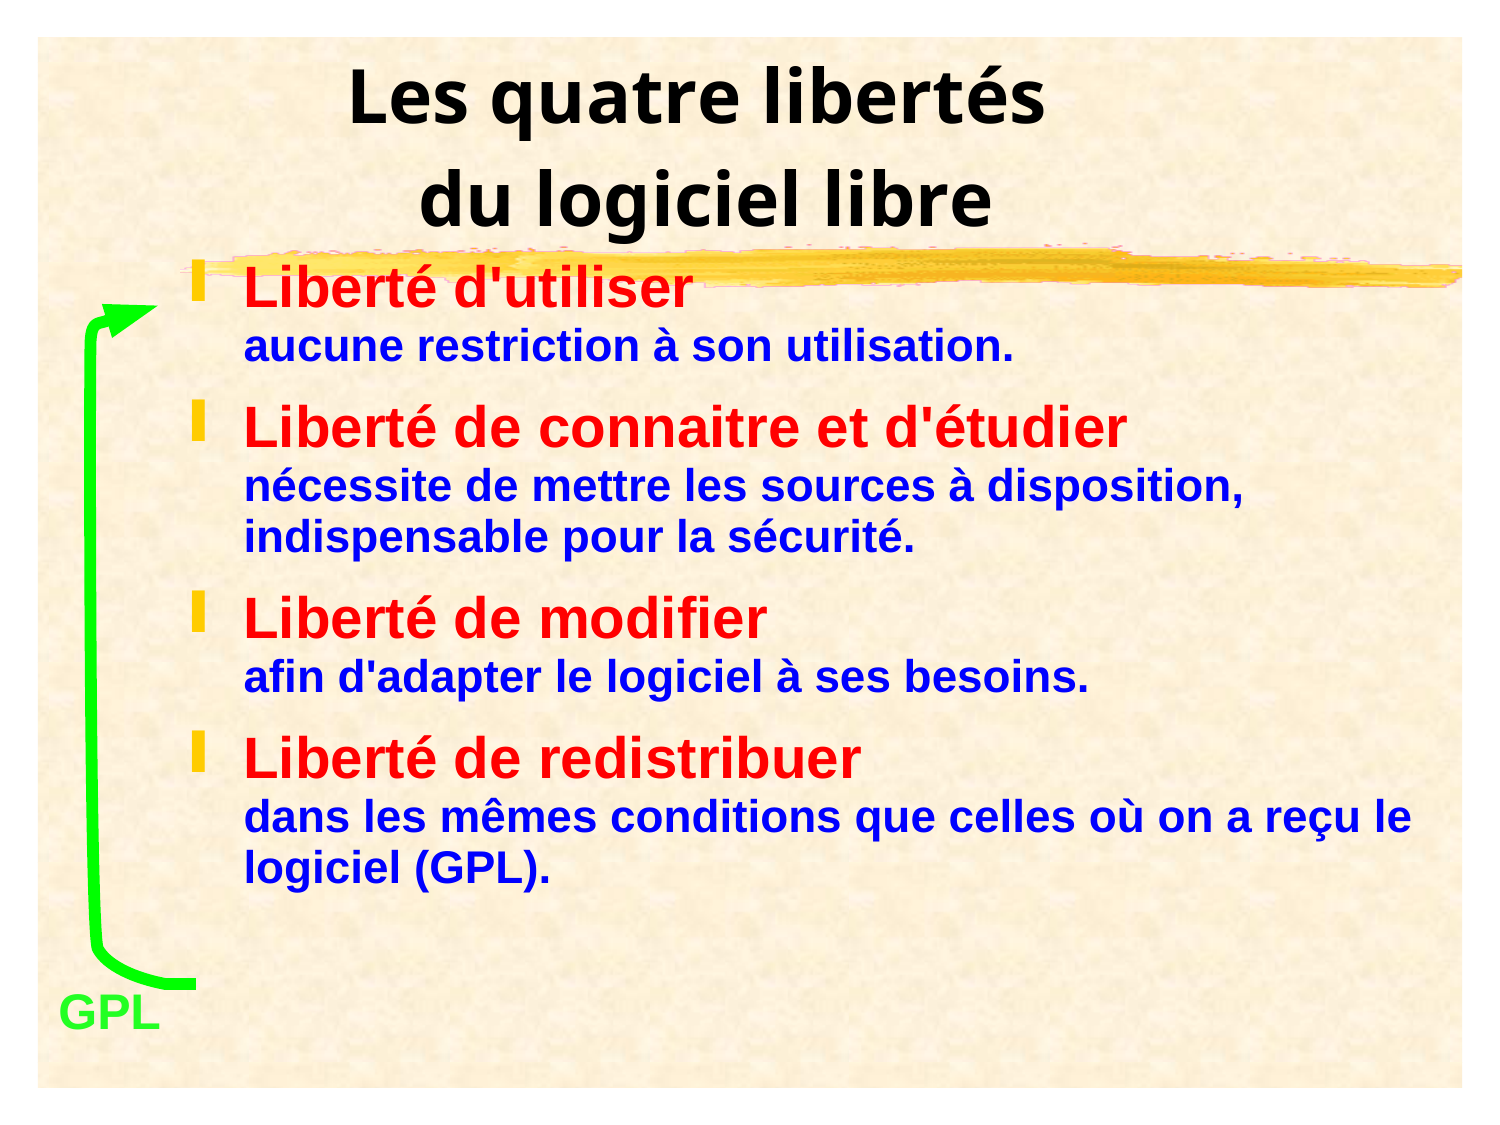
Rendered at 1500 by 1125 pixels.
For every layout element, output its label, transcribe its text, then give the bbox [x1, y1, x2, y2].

list Liberté d'utiliser aucune restriction à son utilisation. Liberté de connaitre et d'étudier nécessite de mettre les sources à disposition, indispensable pour la sécurité. Liberté de modifier afin d'adapter le logiciel à ses besoins. Liberté de redistribuer dans les mêmes conditions que celles où on a reçu le logiciel (GPL). [157, 247, 1432, 1102]
text_box GPL [46, 983, 185, 1060]
picture [37, 37, 1463, 1088]
title Les quatre libertés du logiciel libre [101, 39, 1312, 253]
picture [96, 307, 157, 975]
